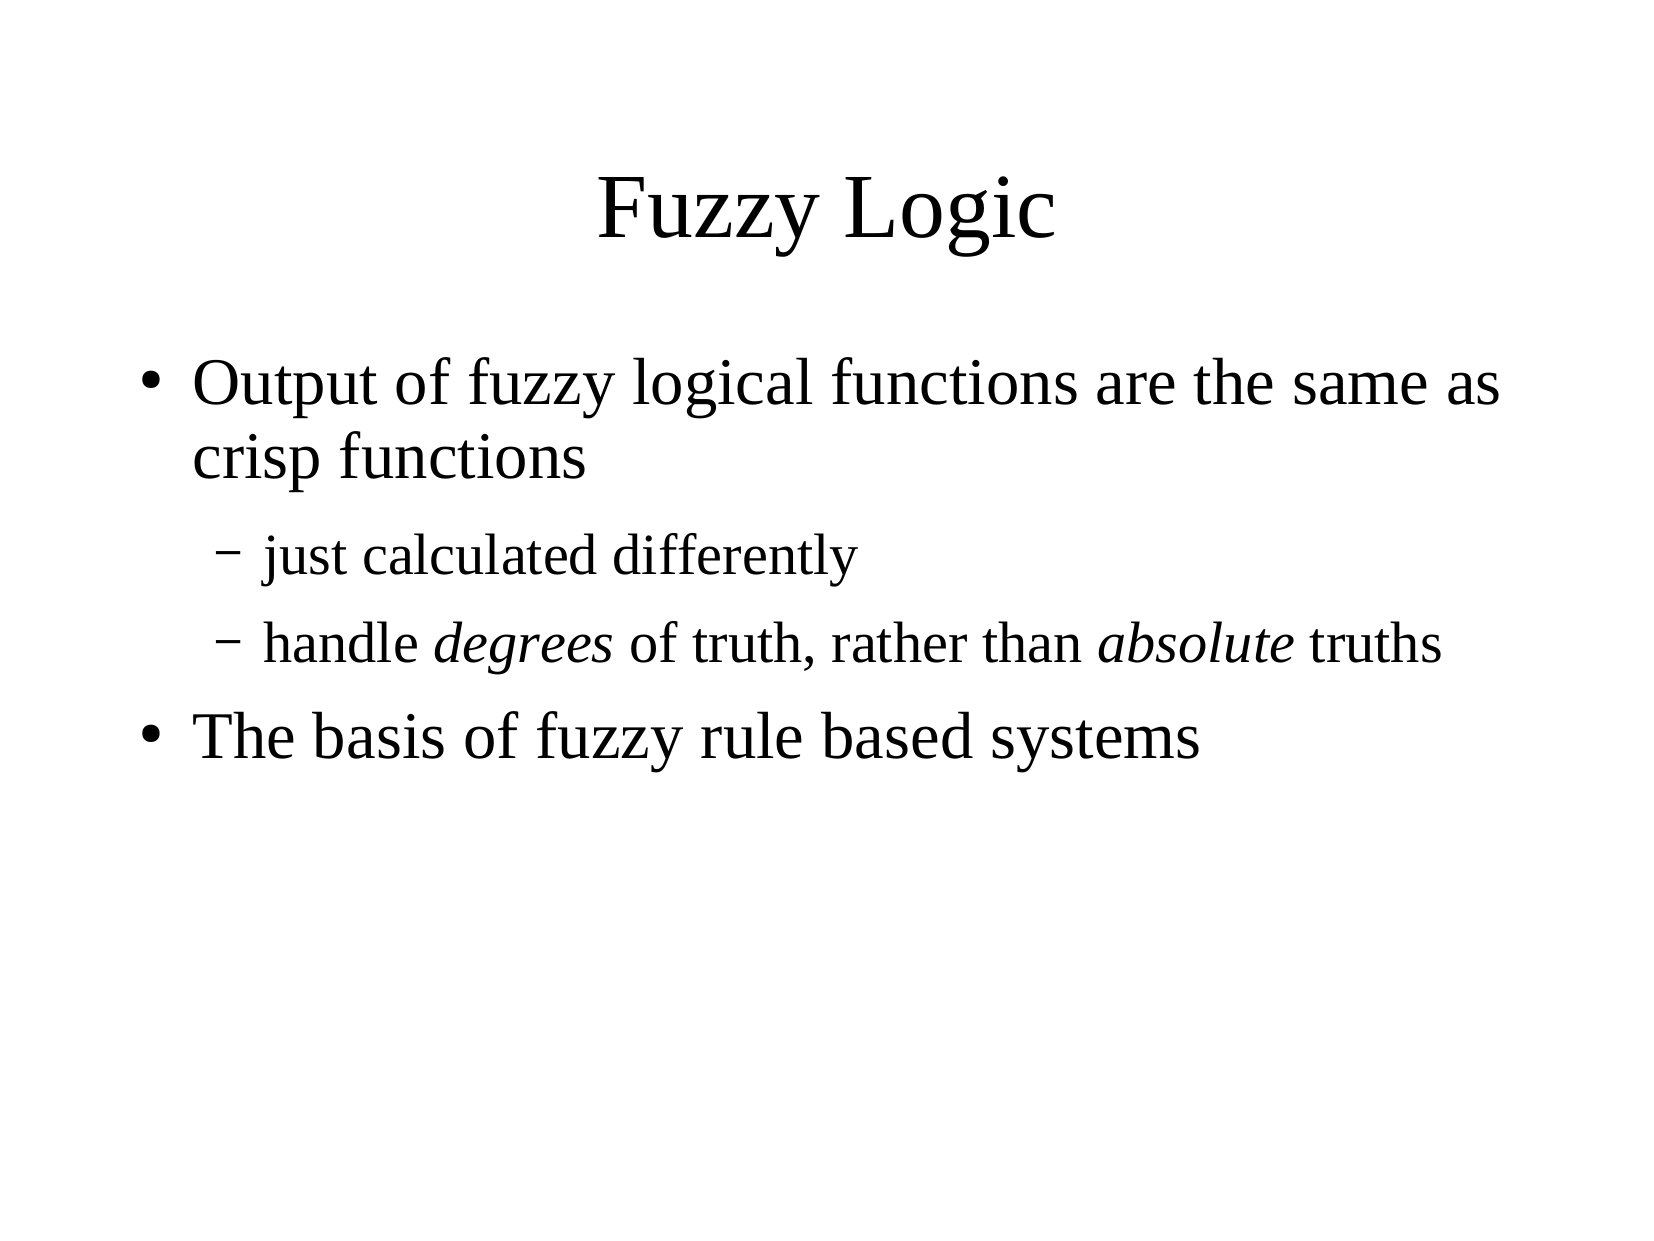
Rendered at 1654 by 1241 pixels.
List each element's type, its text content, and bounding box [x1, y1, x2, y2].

title Fuzzy Logic [121, 102, 1534, 311]
list Output of fuzzy logical functions are the same as crisp functions just calculated differently handle degrees of truth, rather than absolute truths The basis of fuzzy rule based systems [121, 344, 1534, 1127]
